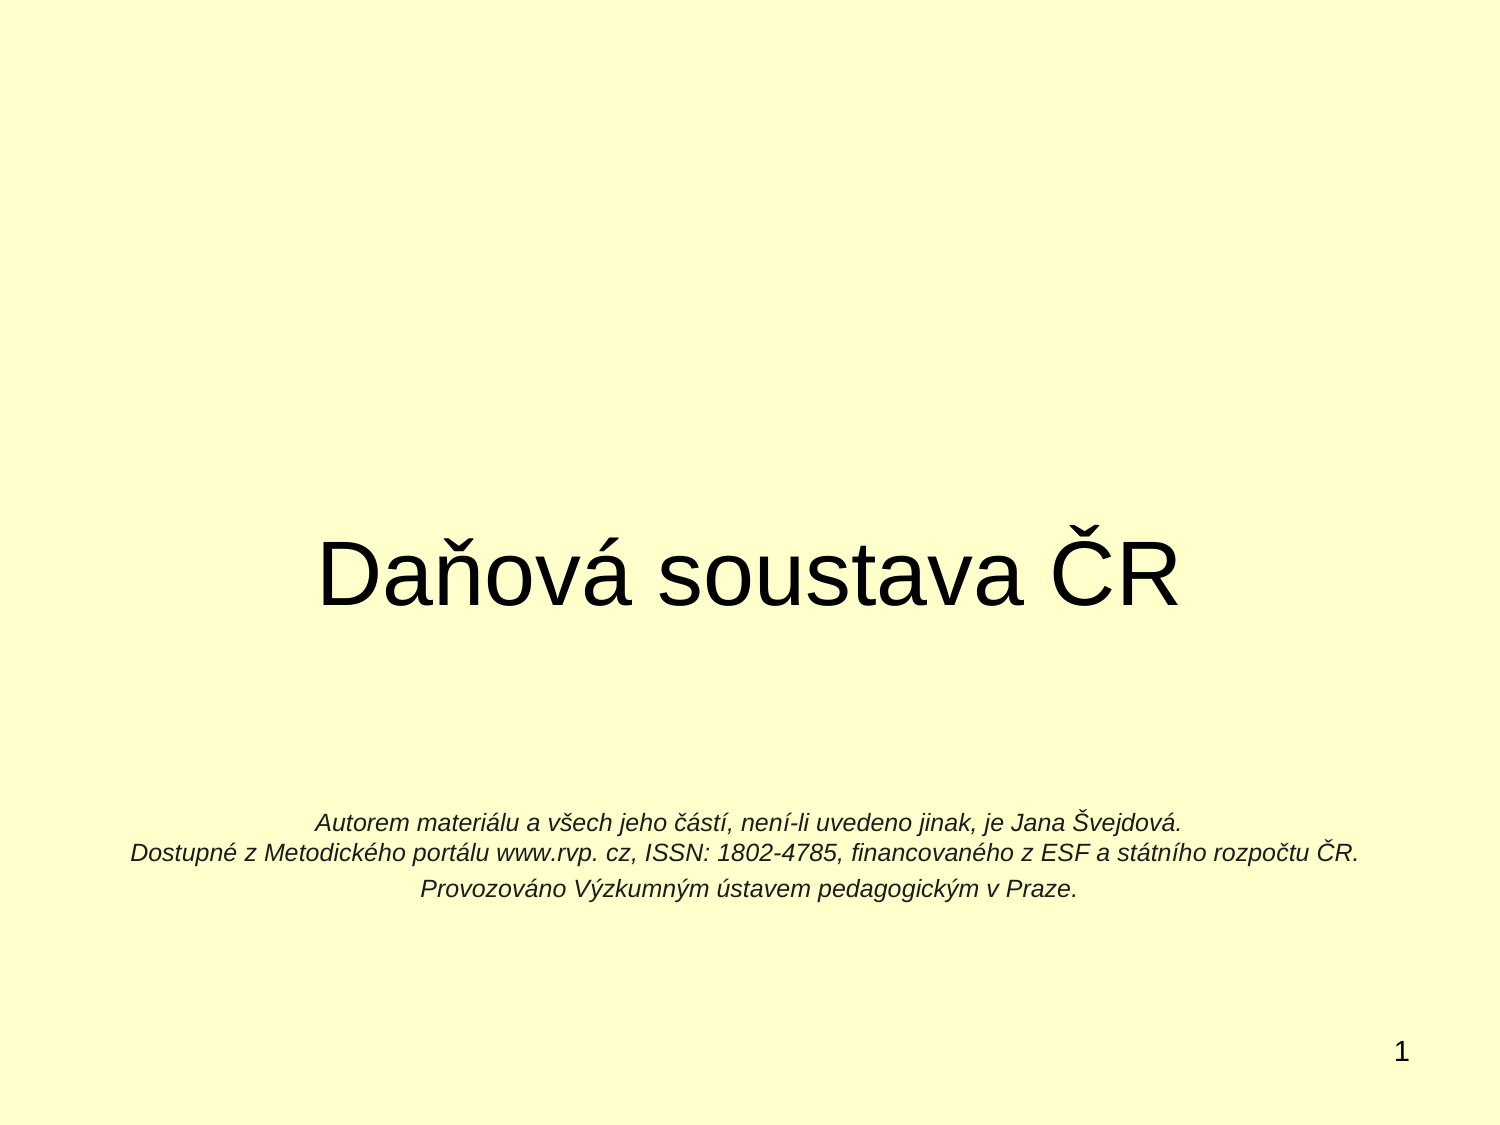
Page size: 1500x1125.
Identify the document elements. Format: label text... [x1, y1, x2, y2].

title Daňová soustava ČR [112, 467, 1388, 670]
text_box <číslo> [1074, 1024, 1426, 1103]
text_box Autorem materiálu a všech jeho částí, není-li uvedeno jinak, je Jana Švejdová. Dostupné z Metodického portálu www.rvp. cz, ISSN: 1802-4785, financovaného z ESF a státního rozpočtu ČR. Provozováno Výzkumným ústavem pedagogickým v Praze. [100, 798, 1400, 949]
